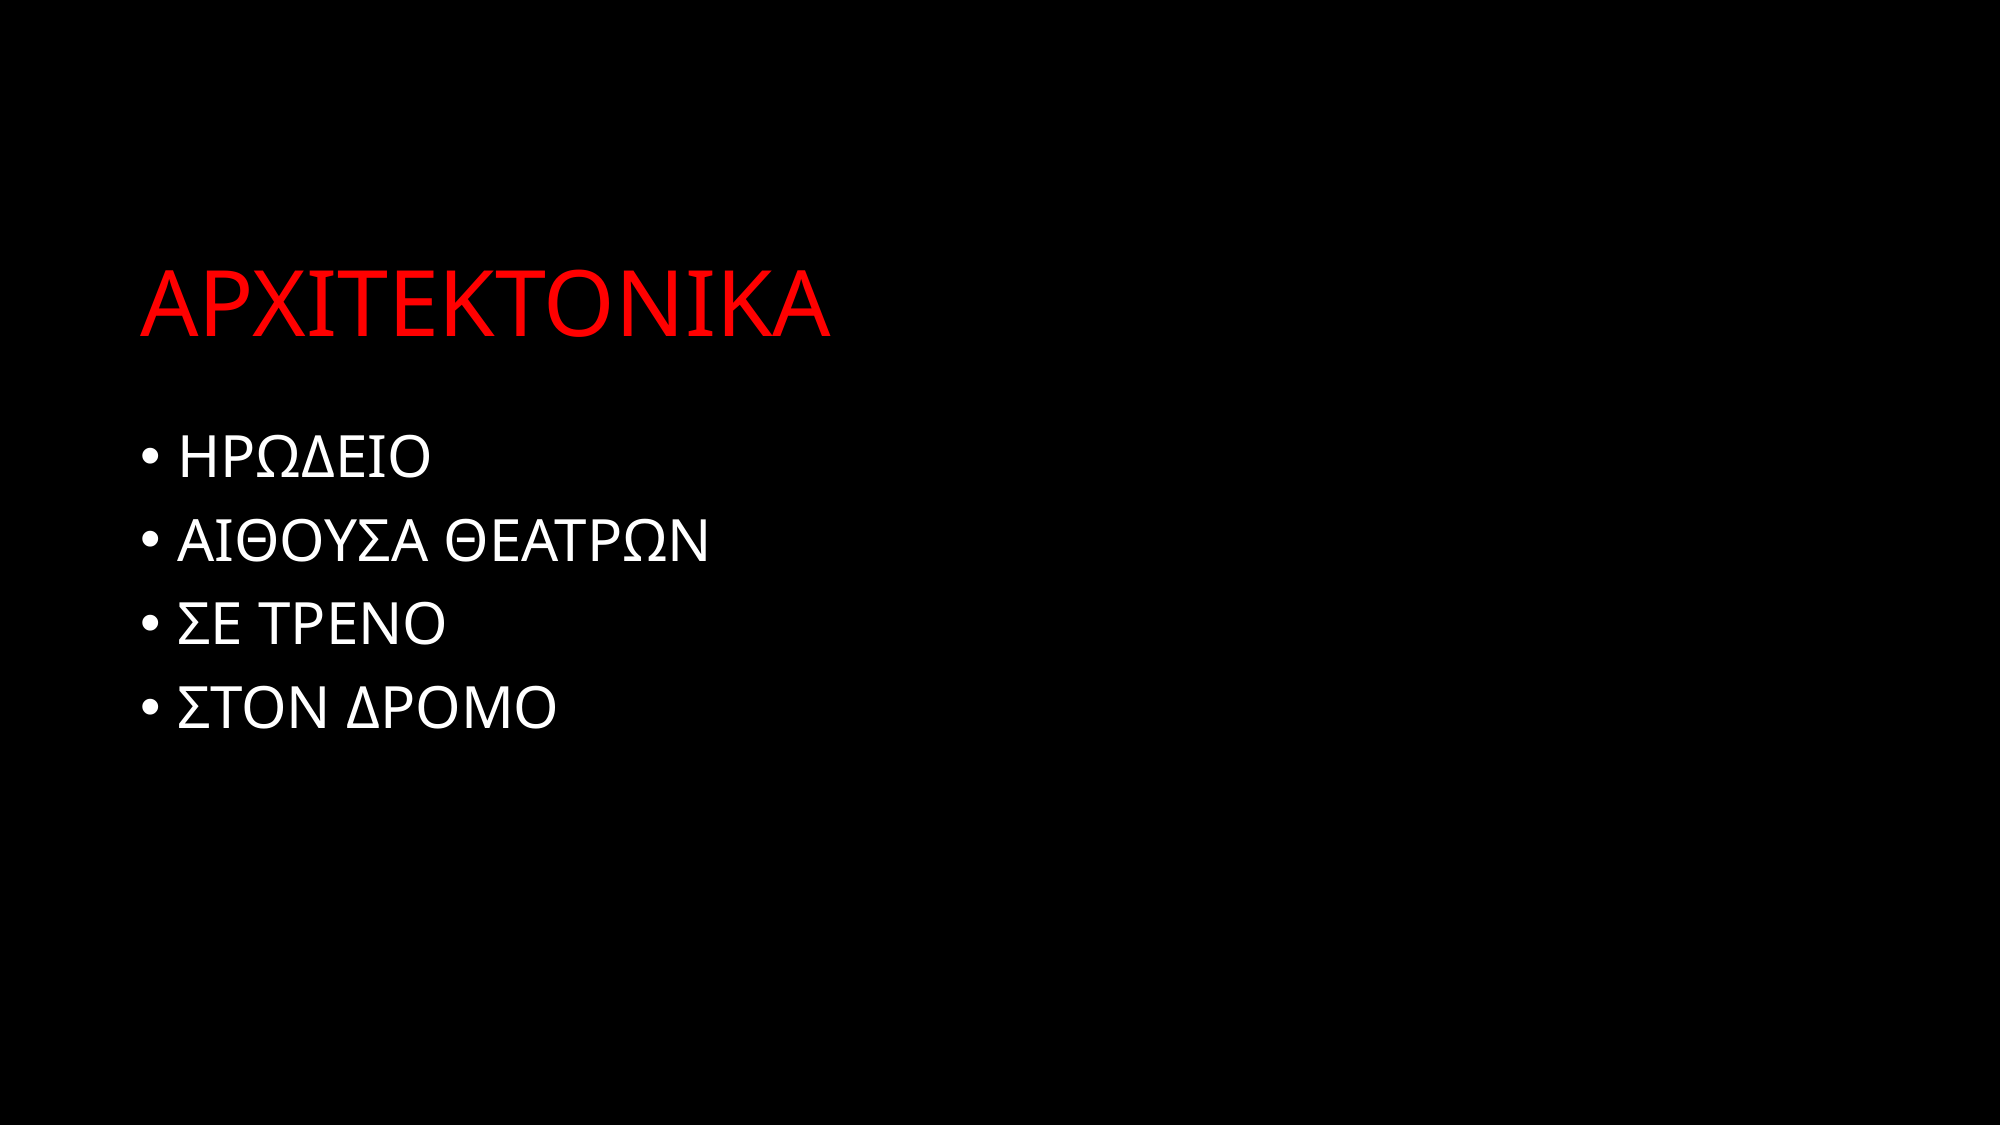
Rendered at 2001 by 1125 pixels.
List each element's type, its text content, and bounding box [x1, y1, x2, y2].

title ΑΡΧΙΤΕΚΤΟΝΙΚΑ [125, 249, 897, 376]
list ΗΡΩΔΕΙΟ ΑΙΘΟΥΣΑ ΘΕΑΤΡΩΝ ΣΕ ΤΡΕΝΟ ΣΤΟΝ ΔΡΟΜΟ [125, 419, 1876, 833]
